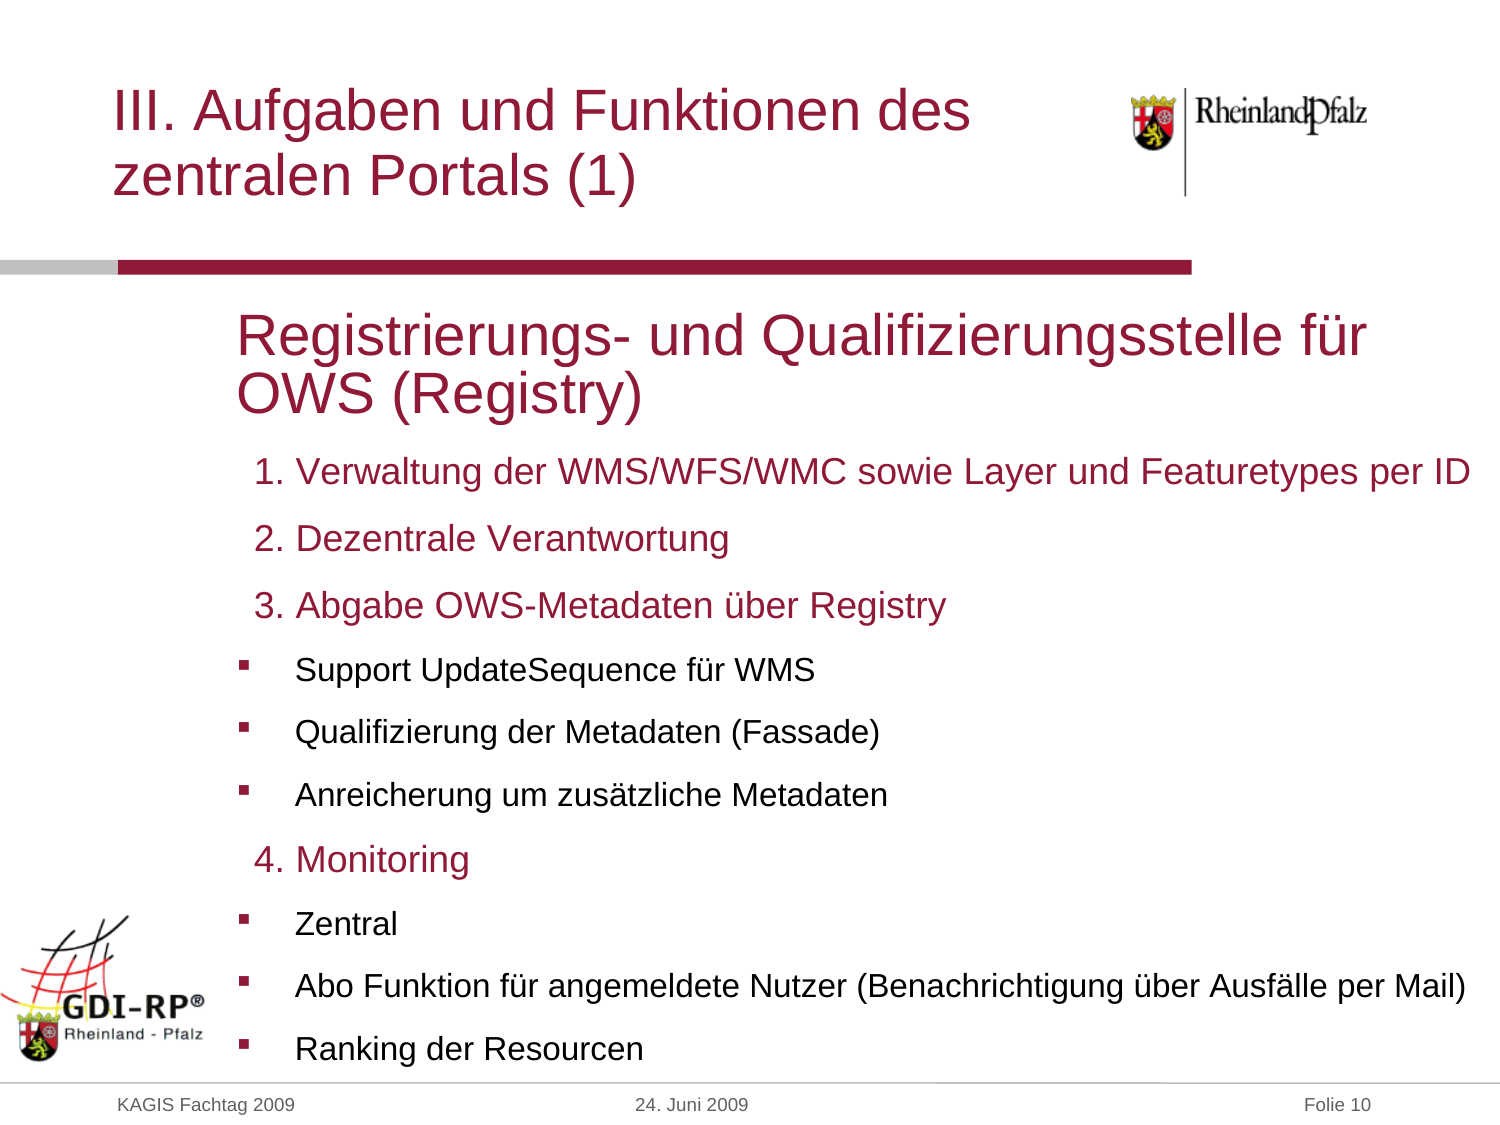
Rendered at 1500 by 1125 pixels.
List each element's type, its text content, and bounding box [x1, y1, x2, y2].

picture [0, 915, 207, 1063]
picture [1131, 88, 1447, 198]
title III. Aufgaben und Funktionen des zentralen Portals (1) [112, 63, 1071, 224]
list Registrierungs- und Qualifizierungsstelle für OWS (Registry) 1. Verwaltung der WMS/WFS/WMC sowie Layer und Featuretypes per ID 2. Dezentrale Verantwortung 3. Abgabe OWS-Metadaten über Registry Support UpdateSequence für WMS Qualifizierung der Metadaten (Fassade) Anreicherung um zusätzliche Metadaten 4. Monitoring Zentral Abo Funktion für angemeldete Nutzer (Benachrichtigung über Ausfälle per Mail) Ranking der Resourcen [236, 308, 1500, 1125]
